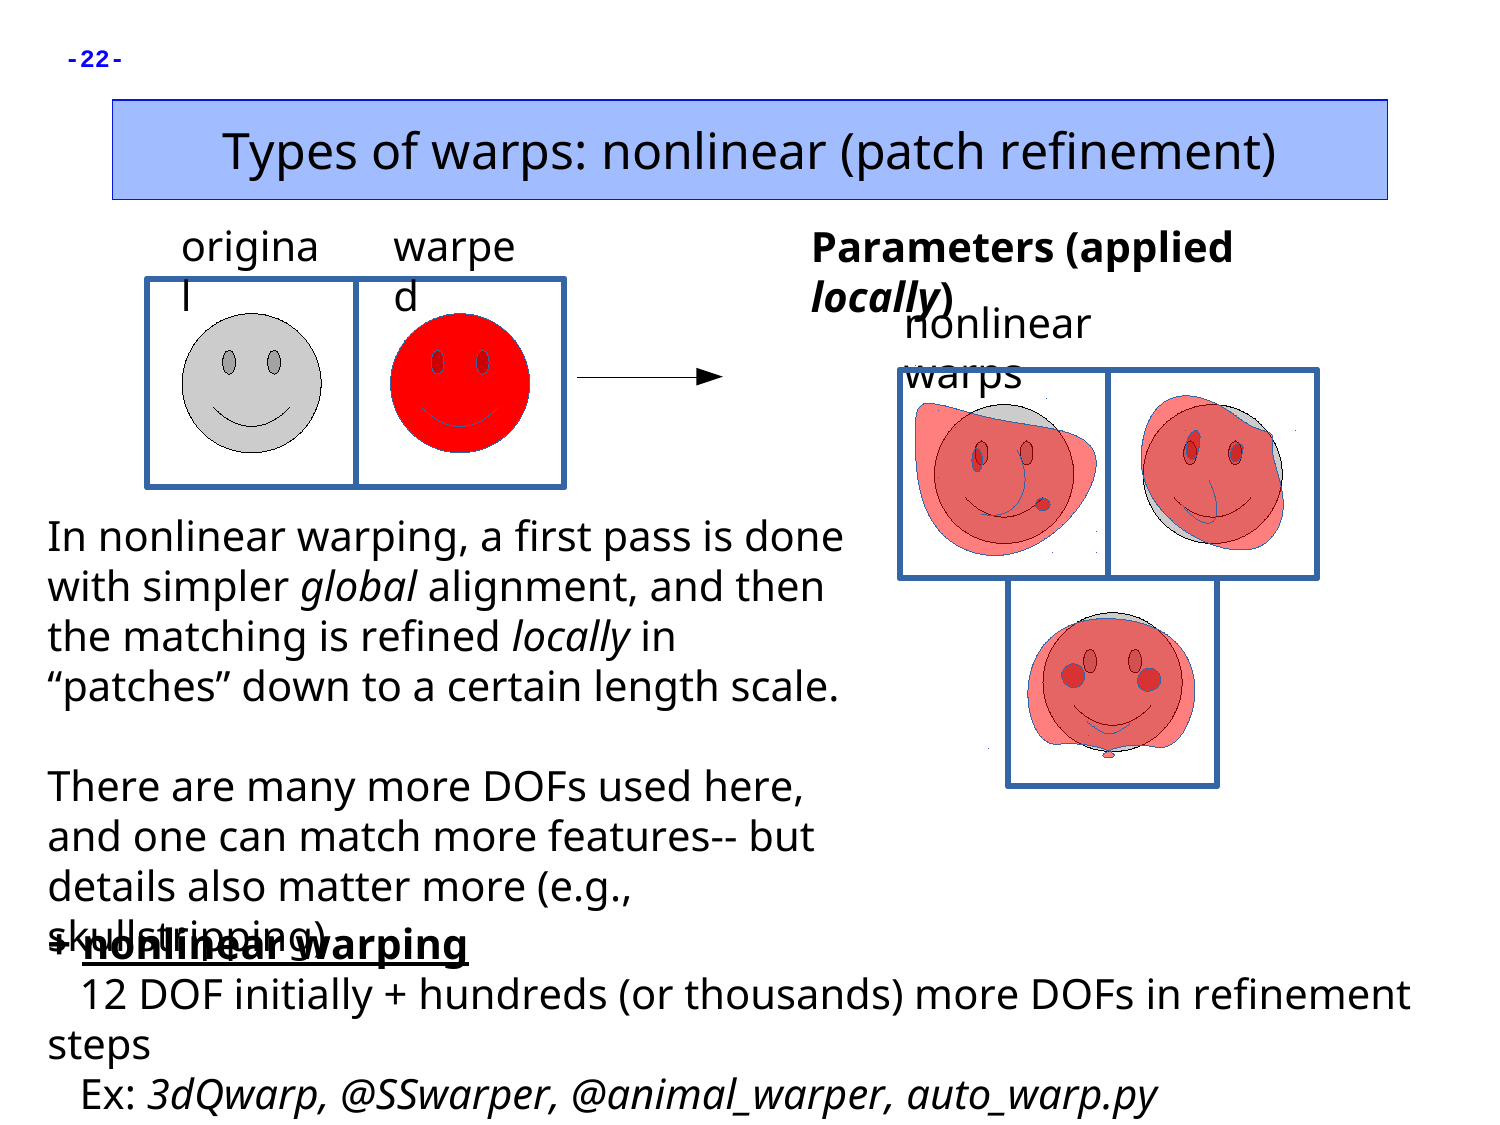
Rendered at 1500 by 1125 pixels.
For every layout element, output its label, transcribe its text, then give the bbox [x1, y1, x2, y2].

text_box original [163, 209, 340, 280]
text_box [390, 313, 530, 453]
text_box warped [375, 209, 553, 280]
text_box Types of warps: nonlinear (patch refinement) [112, 99, 1388, 200]
text_box [1141, 395, 1284, 550]
text_box nonlinear warps [886, 286, 1224, 358]
text_box [1027, 612, 1195, 758]
text_box [915, 403, 1097, 556]
text_box In nonlinear warping, a first pass is done with simpler global alignment, and then the matching is refined locally in “patches” down to a certain length scale. There are many more DOFs used here, and one can match more features-- but details also matter more (e.g., skullstripping) [29, 499, 881, 970]
text_box [182, 313, 322, 453]
text_box + nonlinear warping 12 DOF initially + hundreds (or thousands) more DOFs in refinement steps Ex: 3dQwarp, @SSwarper, @animal_warper, auto_warp.py [29, 907, 1483, 1078]
text_box Parameters (applied locally) [796, 213, 1402, 279]
